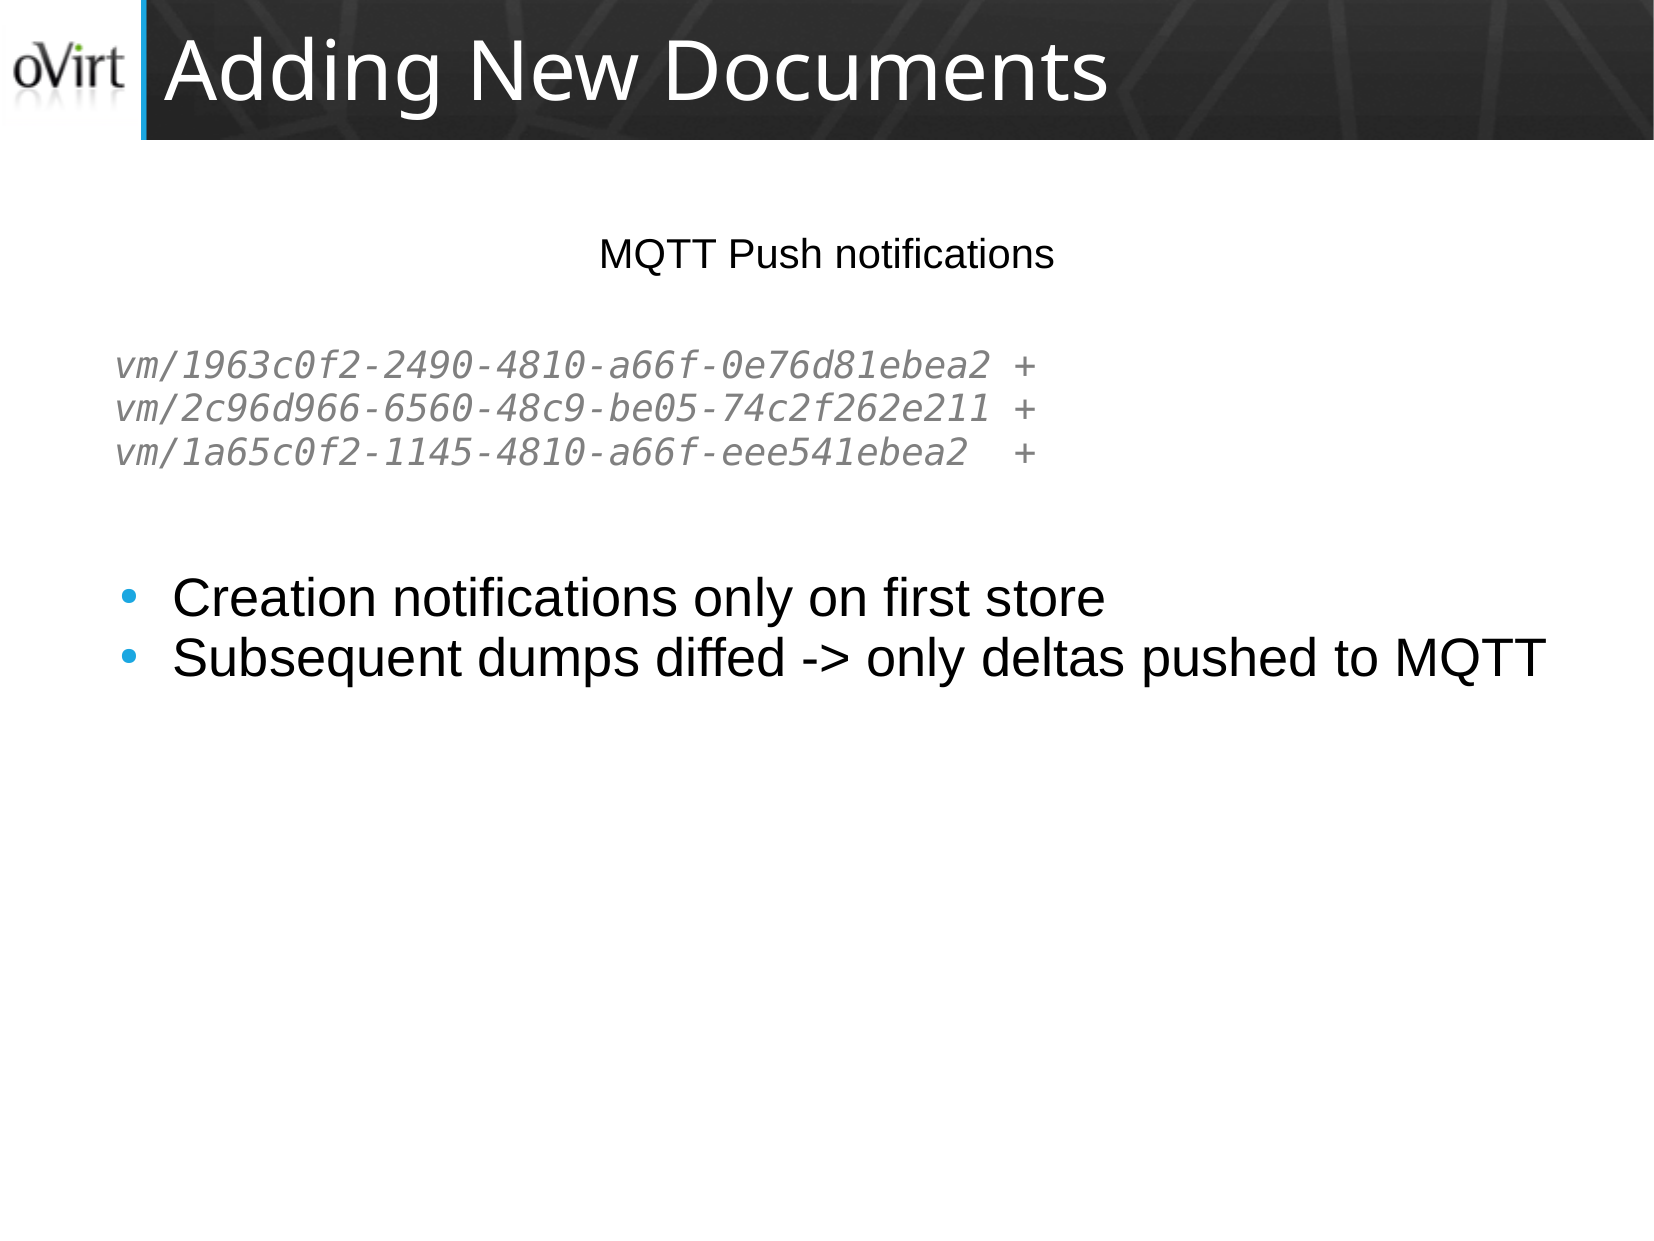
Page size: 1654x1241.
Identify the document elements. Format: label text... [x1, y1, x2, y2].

text_box Creation notifications only on first store Subsequent dumps diffed -> only deltas pushed to MQTT [86, 559, 1576, 961]
title Adding New Documents [164, 18, 1653, 119]
picture [0, 0, 1654, 140]
text_box MQTT Push notifications [584, 223, 1070, 286]
text_box vm/1963c0f2-2490-4810-a66f-0e76d81ebea2 + vm/2c96d966-6560-48c9-be05-74c2f262e211 + vm/1a65c0f2-1145-4810-a66f-eee541ebea2 + [99, 336, 1555, 526]
